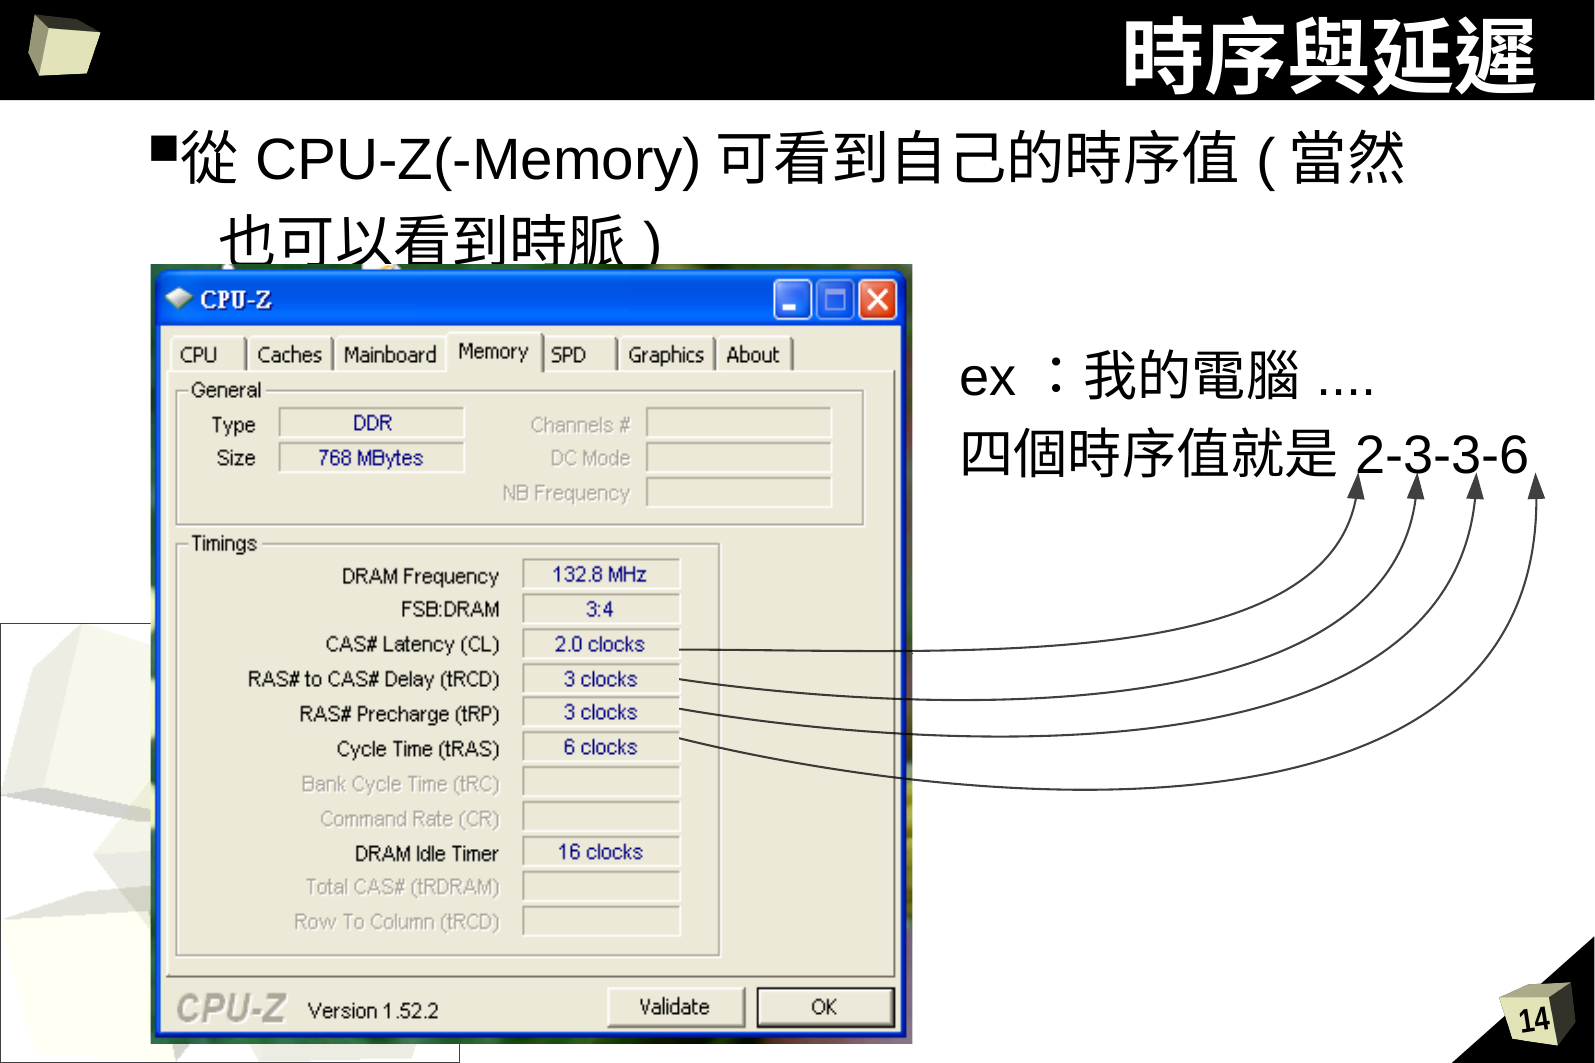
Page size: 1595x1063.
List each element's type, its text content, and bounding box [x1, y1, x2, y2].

list 從CPU-Z(-Memory)可看到自己的時序值(當然也可以看到時脈) [147, 112, 1447, 252]
text_box ex：我的電腦.... 四個時序值就是2-3-3-6 [944, 324, 1565, 591]
title 時序與延遲 [113, 0, 1538, 101]
picture [0, 264, 913, 1063]
